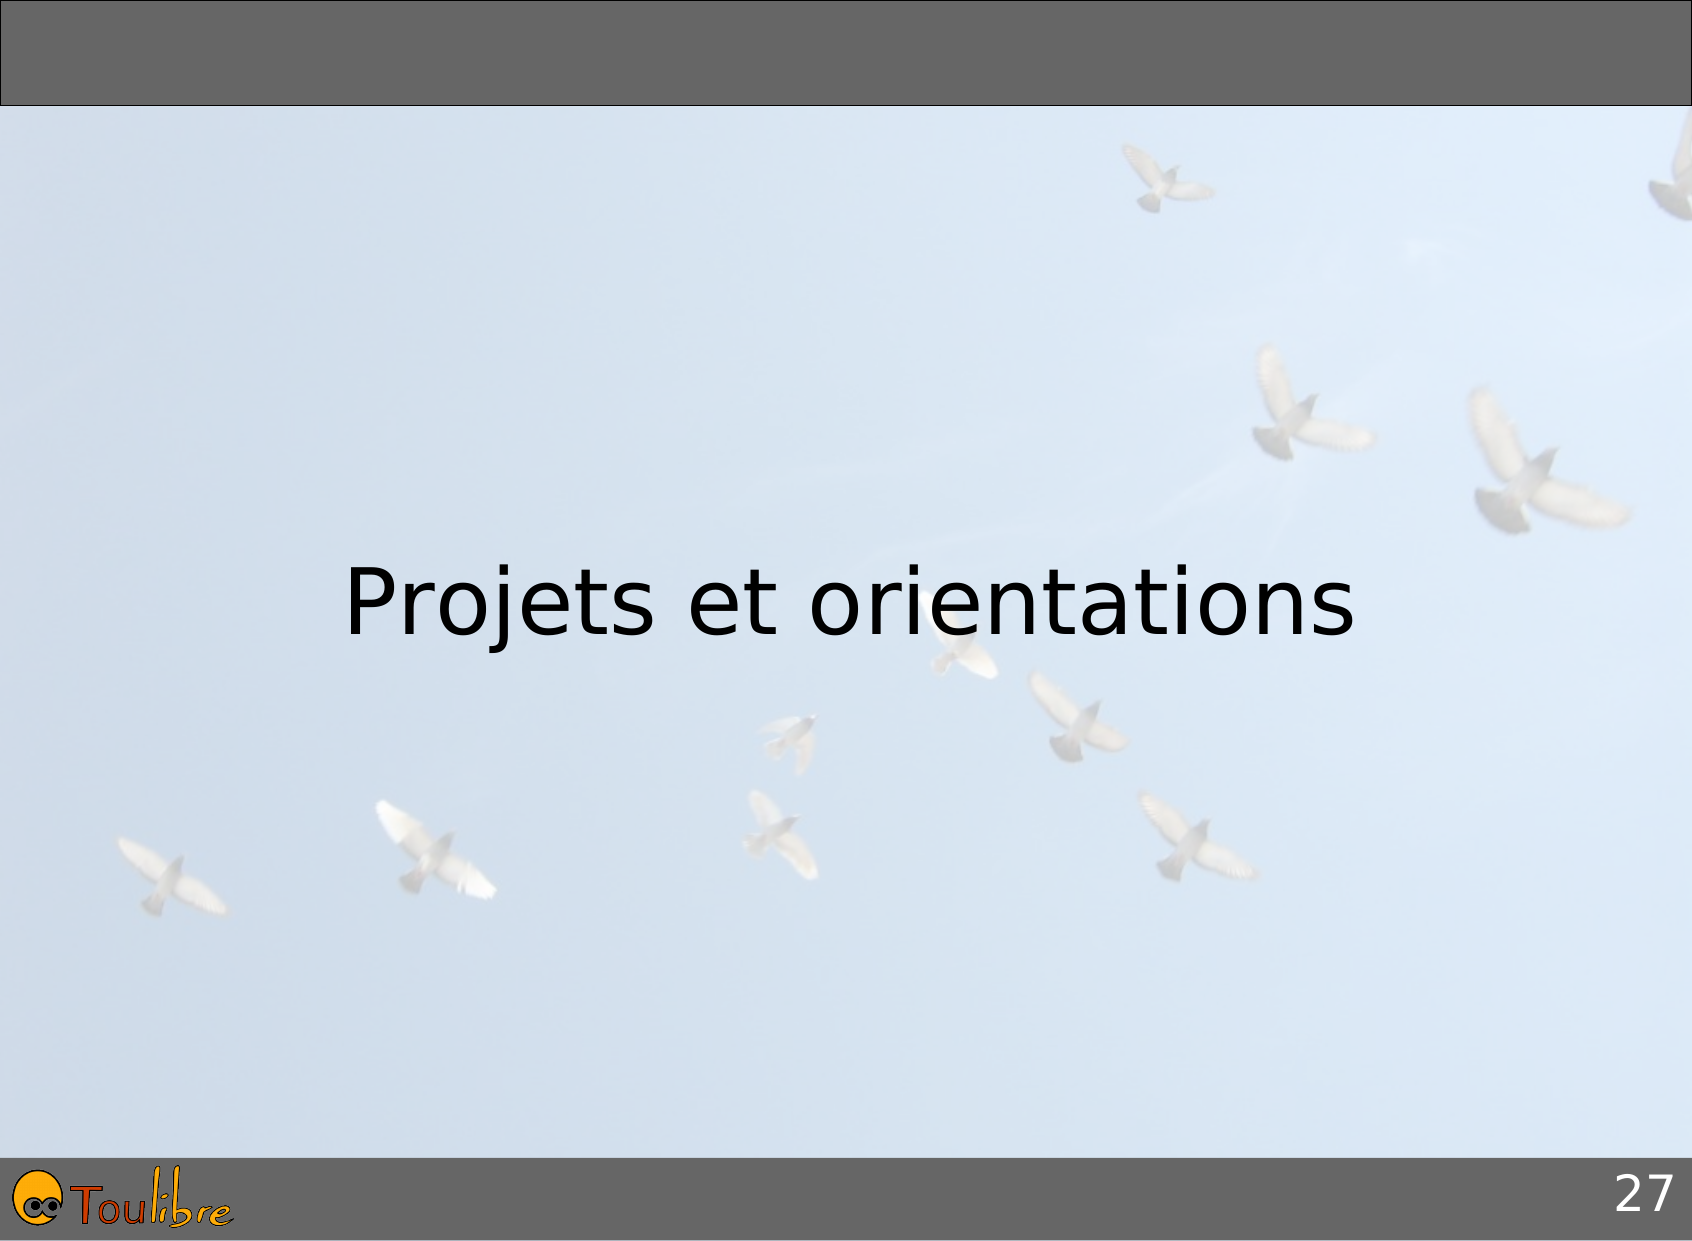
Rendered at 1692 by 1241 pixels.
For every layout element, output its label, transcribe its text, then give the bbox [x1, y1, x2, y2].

title Projets et orientations [89, 506, 1613, 699]
picture [12, 1165, 234, 1228]
